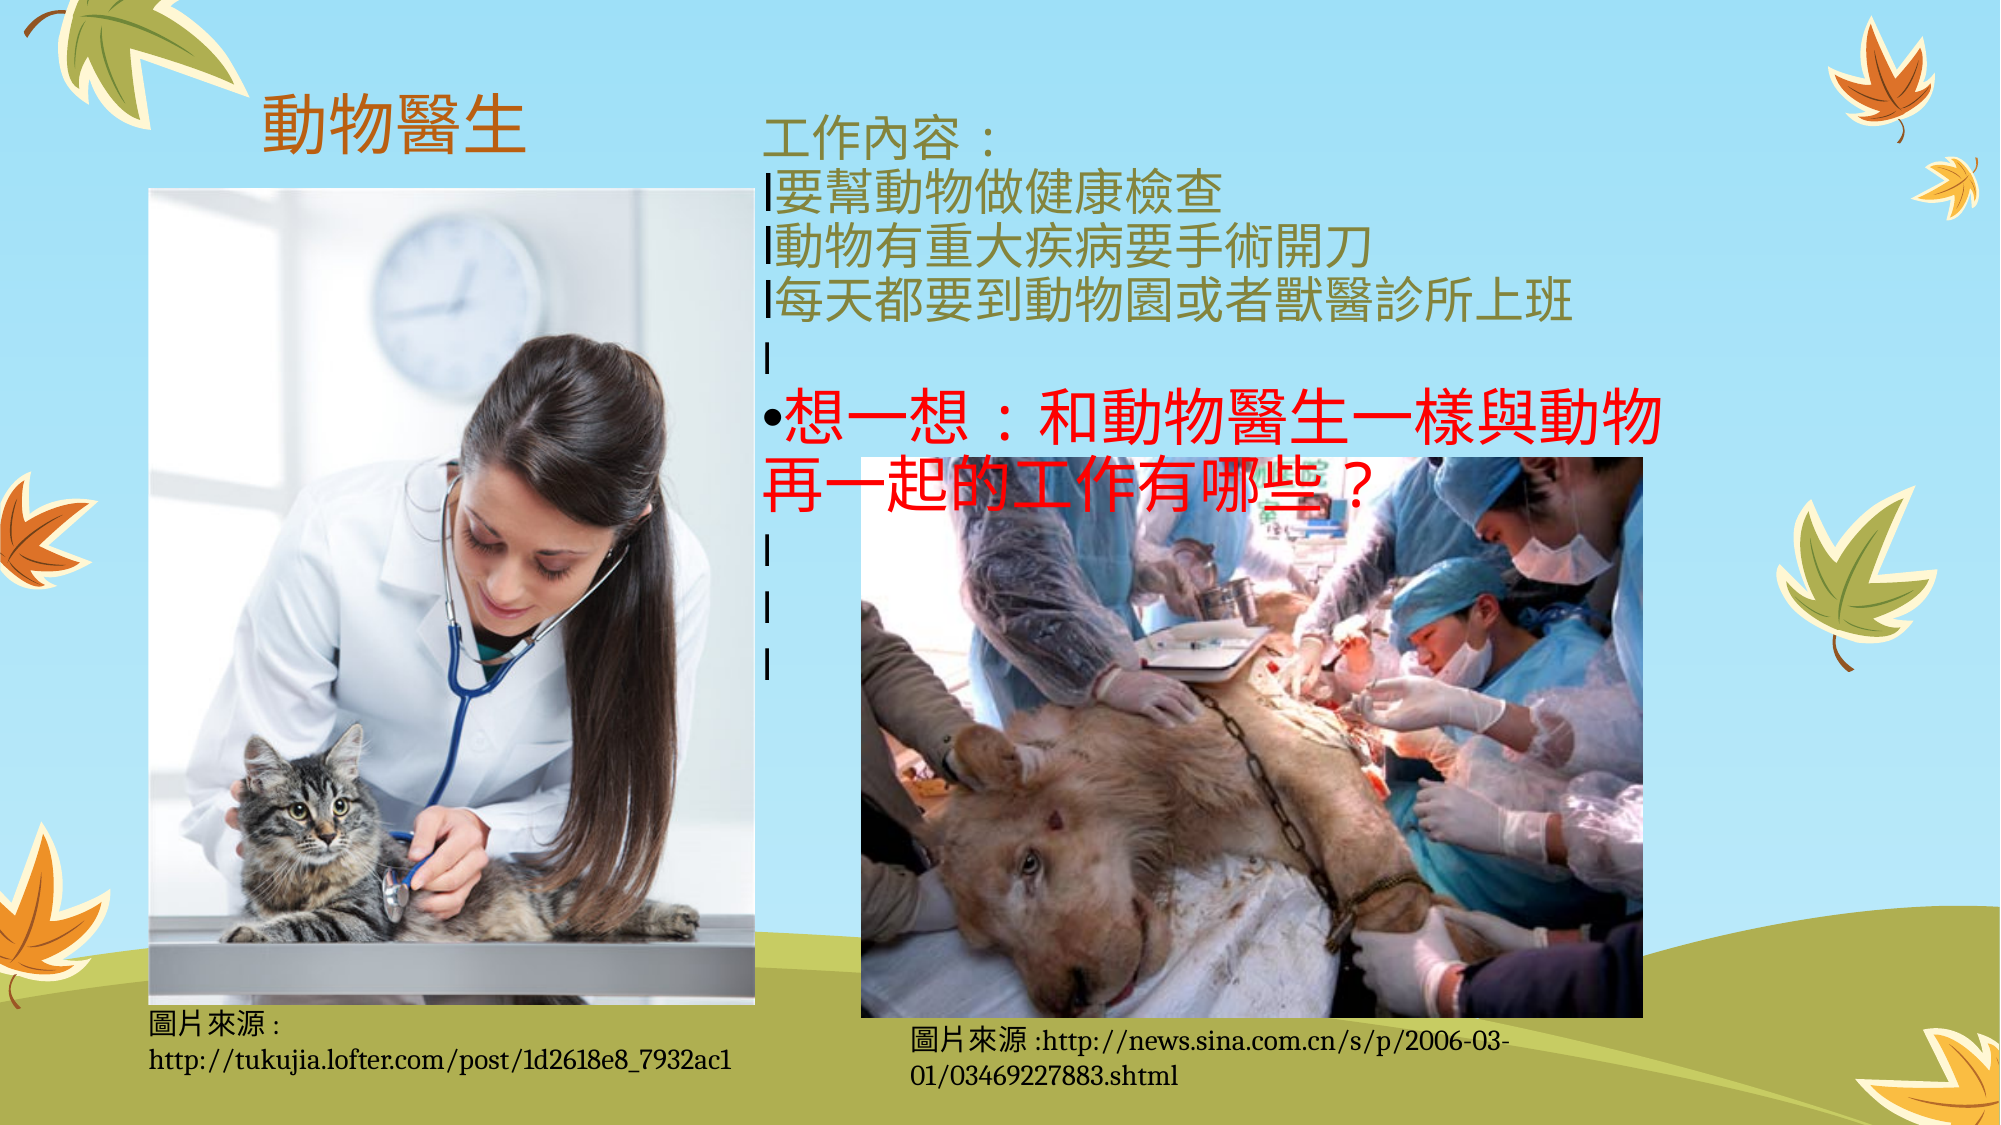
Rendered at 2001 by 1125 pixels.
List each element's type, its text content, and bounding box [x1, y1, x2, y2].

title 動物醫生 [246, 37, 1746, 172]
text_box 圖片來源: http://tukujia.lofter.com/post/1d2618e8_7932ac1 [134, 998, 747, 1083]
text_box 工作內容: 要幫動物做健康檢查 動物有重大疾病要手術開刀 每天都要到動物園或者獸醫診所上班 想一想:和動物醫生一樣與動物再一起的工作有哪些? [746, 106, 1736, 586]
text_box 圖片來源:http://news.sina.com.cn/s/p/2006-03-01/03469227883.shtml [895, 1014, 1624, 1099]
picture [861, 586, 1643, 1018]
picture [148, 188, 761, 1005]
